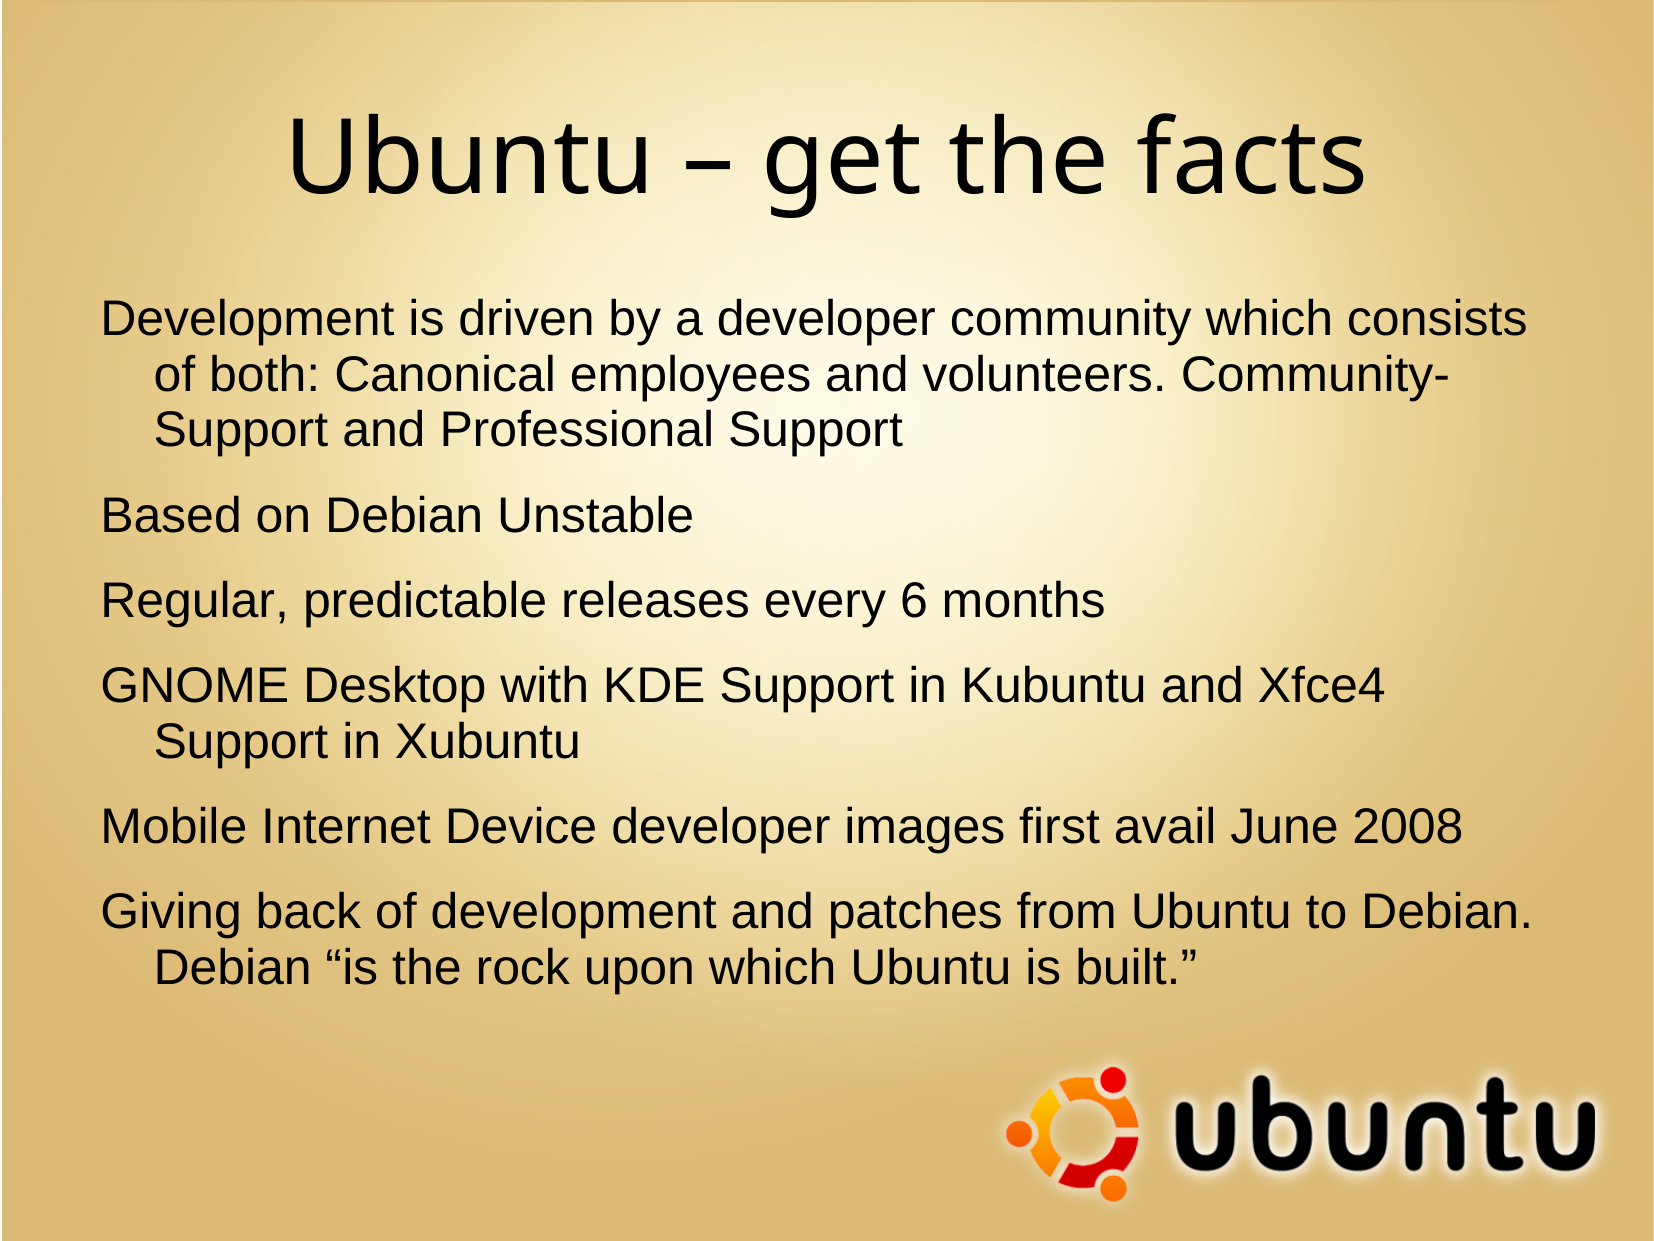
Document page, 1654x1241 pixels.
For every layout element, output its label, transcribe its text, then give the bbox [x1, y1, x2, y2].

list Development is driven by a developer community which consists of both: Canonical employees and volunteers. Community-Support and Professional Support Based on Debian Unstable Regular, predictable releases every 6 months GNOME Desktop with KDE Support in Kubuntu and Xfce4 Support in Xubuntu Mobile Internet Device developer images first avail June 2008 Giving back of development and patches from Ubuntu to Debian. Debian “is the rock upon which Ubuntu is built.” [82, 290, 1571, 1109]
title Ubuntu – get the facts [82, 49, 1571, 257]
picture [2, 0, 1654, 1241]
